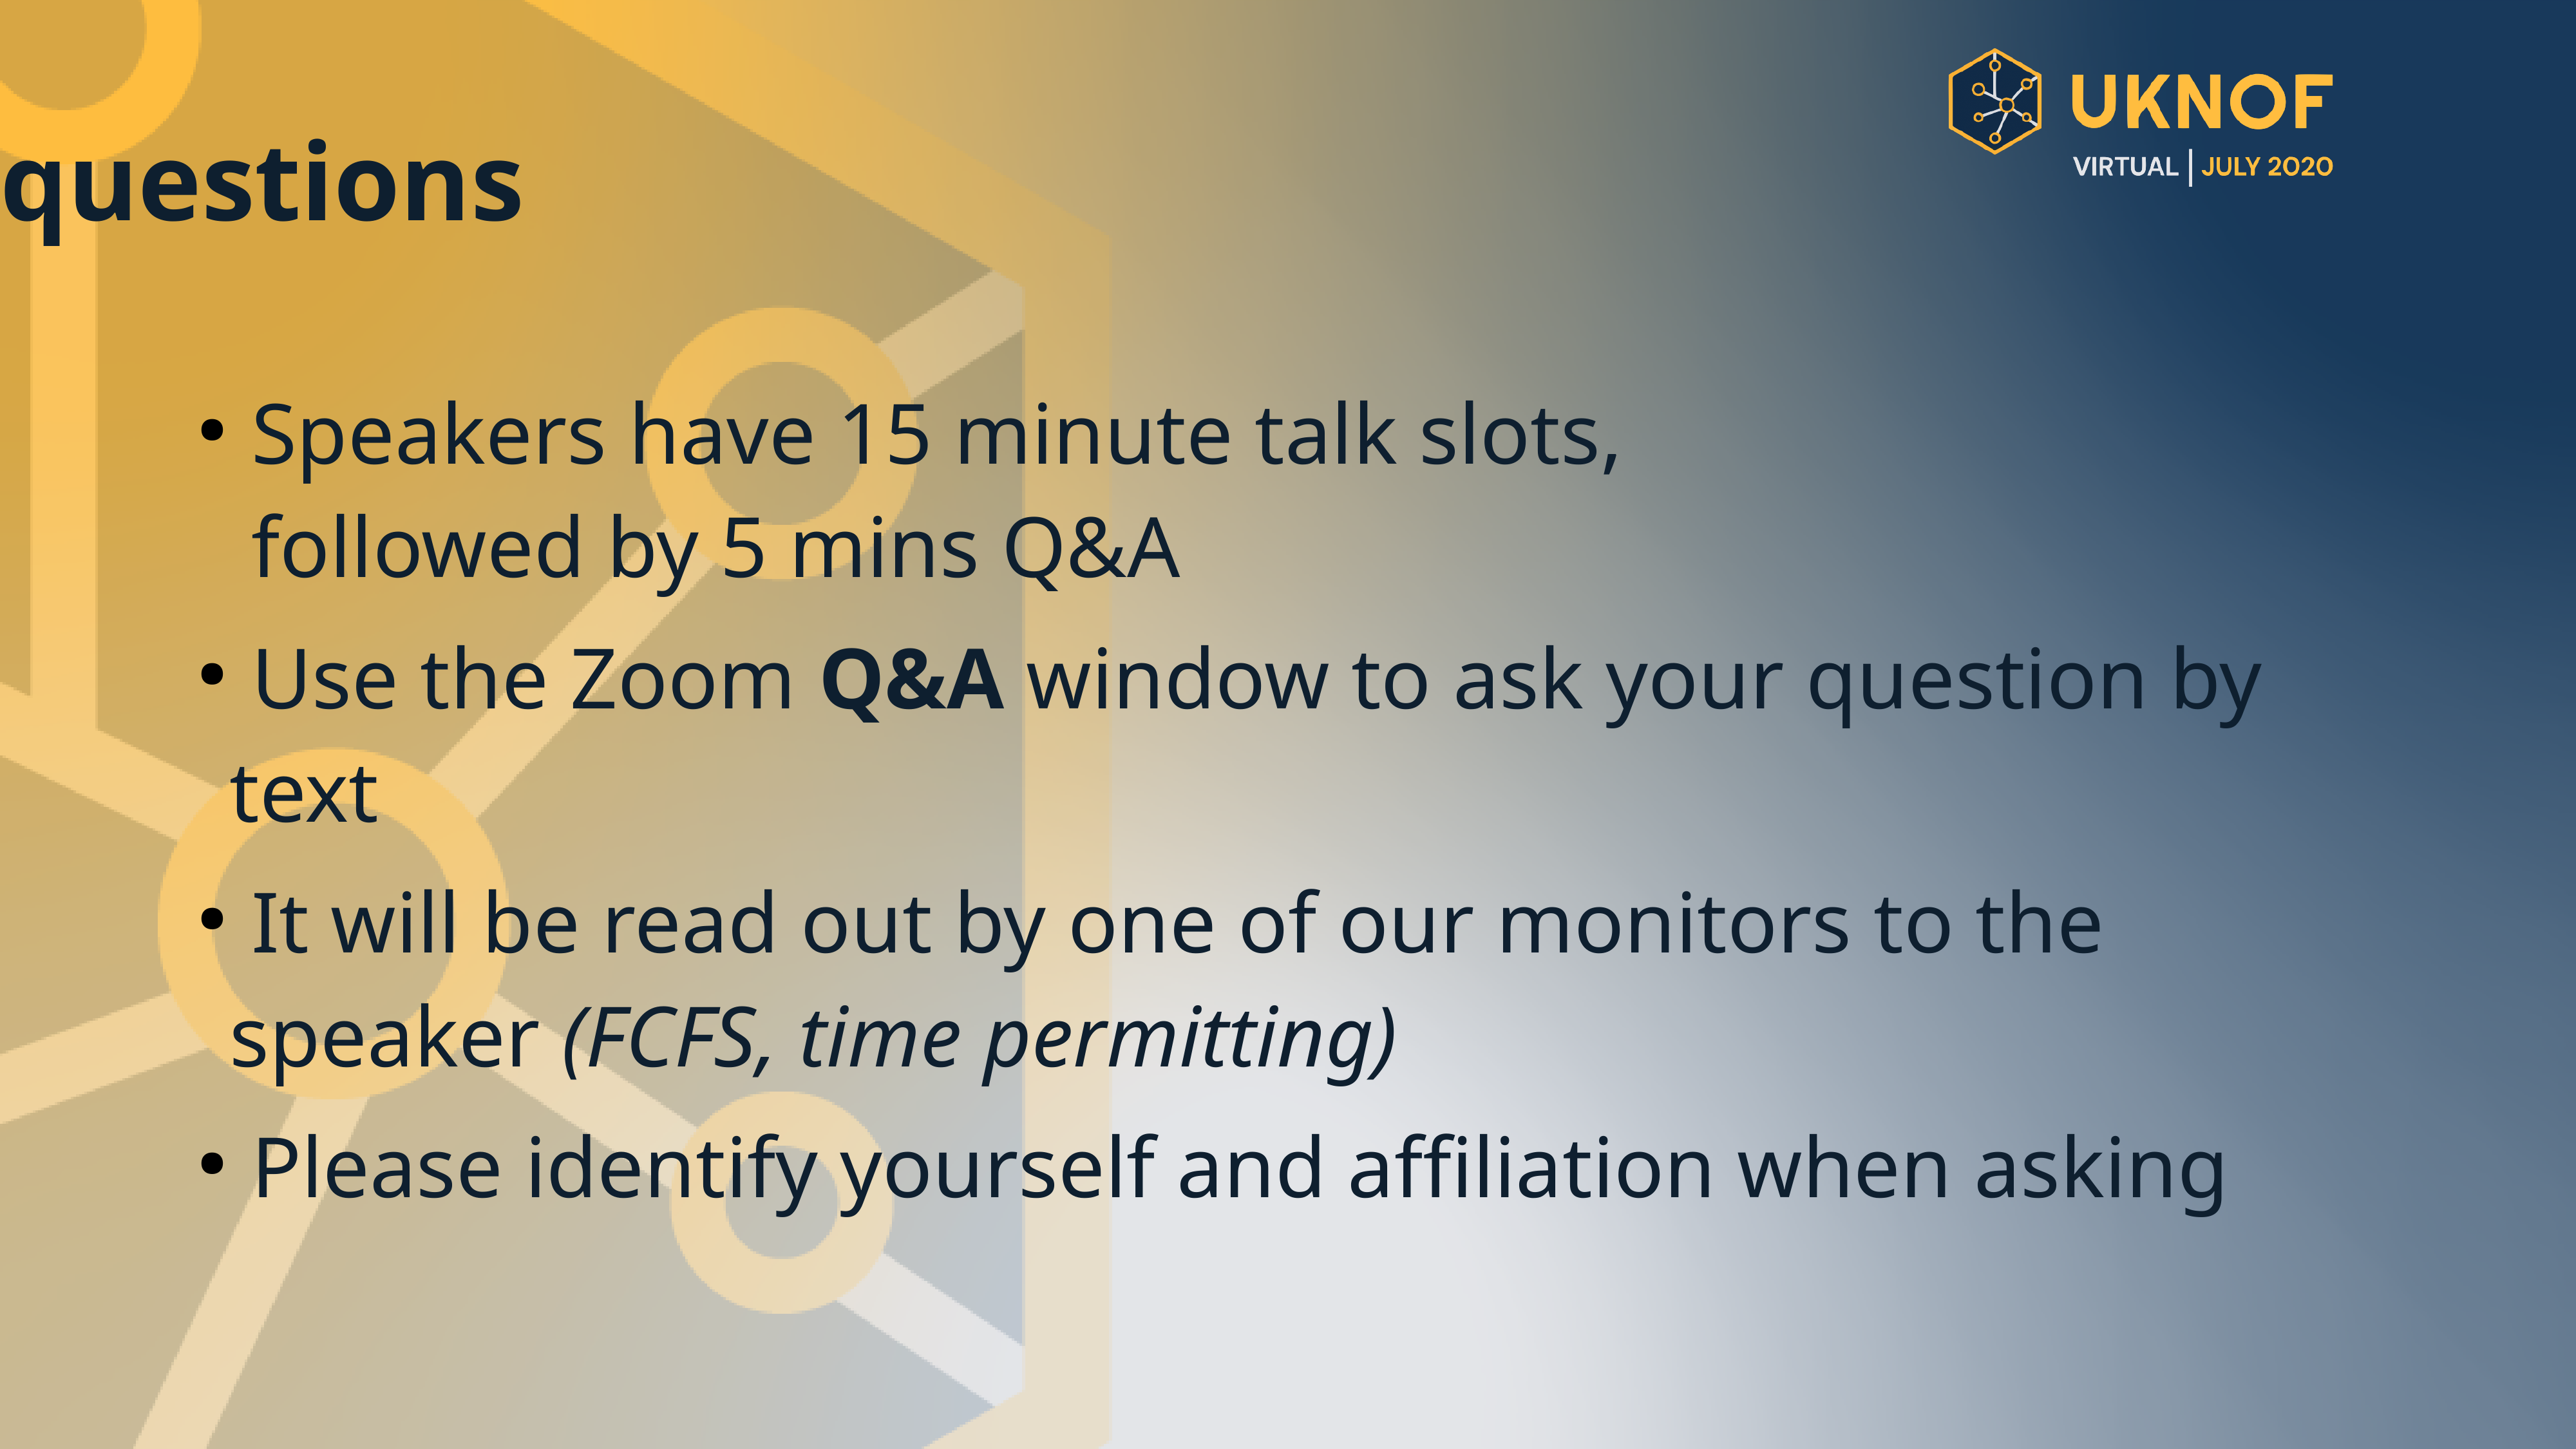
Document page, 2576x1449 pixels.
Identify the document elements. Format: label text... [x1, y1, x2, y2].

list Speakers have 15 minute talk slots, followed by 5 mins Q&A Use the Zoom Q&A window to ask your question by text It will be read out by one of our monitors to the speaker (FCFS, time permitting) Please identify yourself and affiliation when asking [186, 375, 2389, 1226]
title questions [0, 57, 1624, 300]
picture [0, 0, 2576, 1449]
